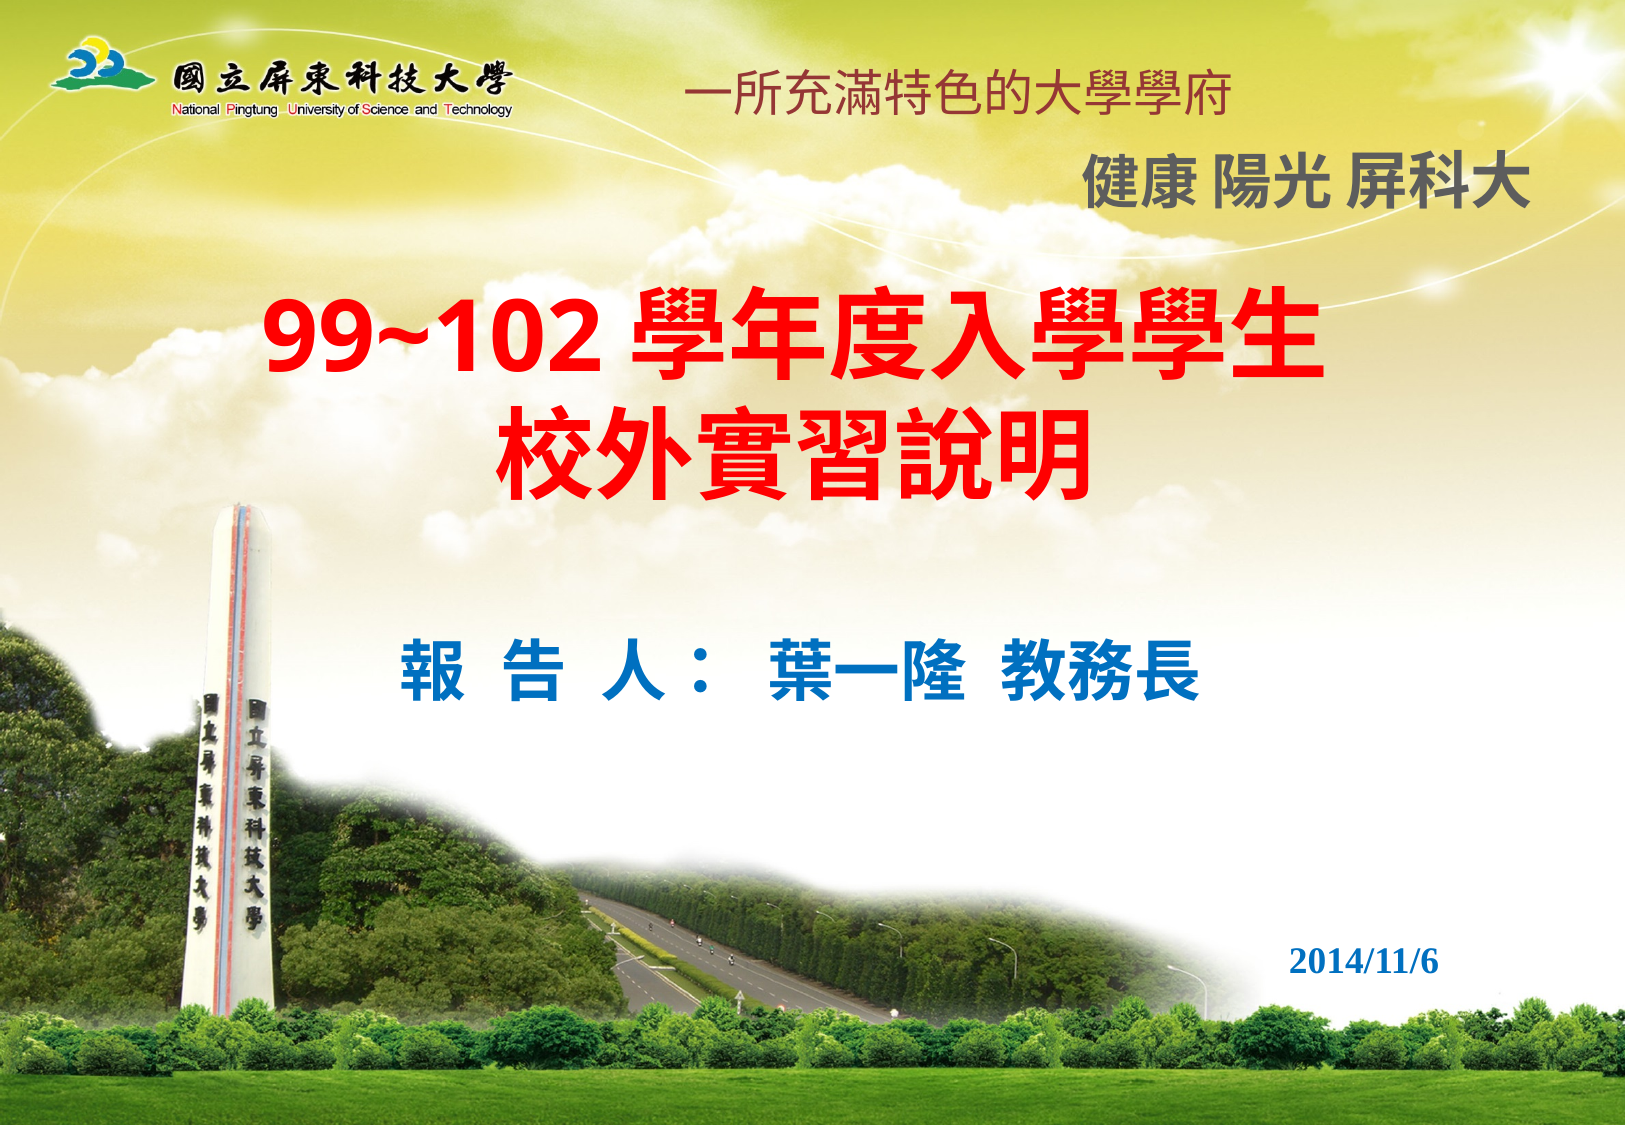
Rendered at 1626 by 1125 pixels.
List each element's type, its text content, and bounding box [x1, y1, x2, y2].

picture [0, 0, 1625, 1125]
text_box 2014/11/6 [1274, 928, 1455, 989]
title 99~102學年度入學學生 校外實習說明 [56, 172, 1534, 610]
text_box 健康 陽光 屏科大 [1067, 134, 1625, 224]
text_box 一所充滿特色的大學學府 [658, 54, 1309, 190]
subtitle 報 告 人： 葉一隆 教務長 [280, 621, 1321, 717]
